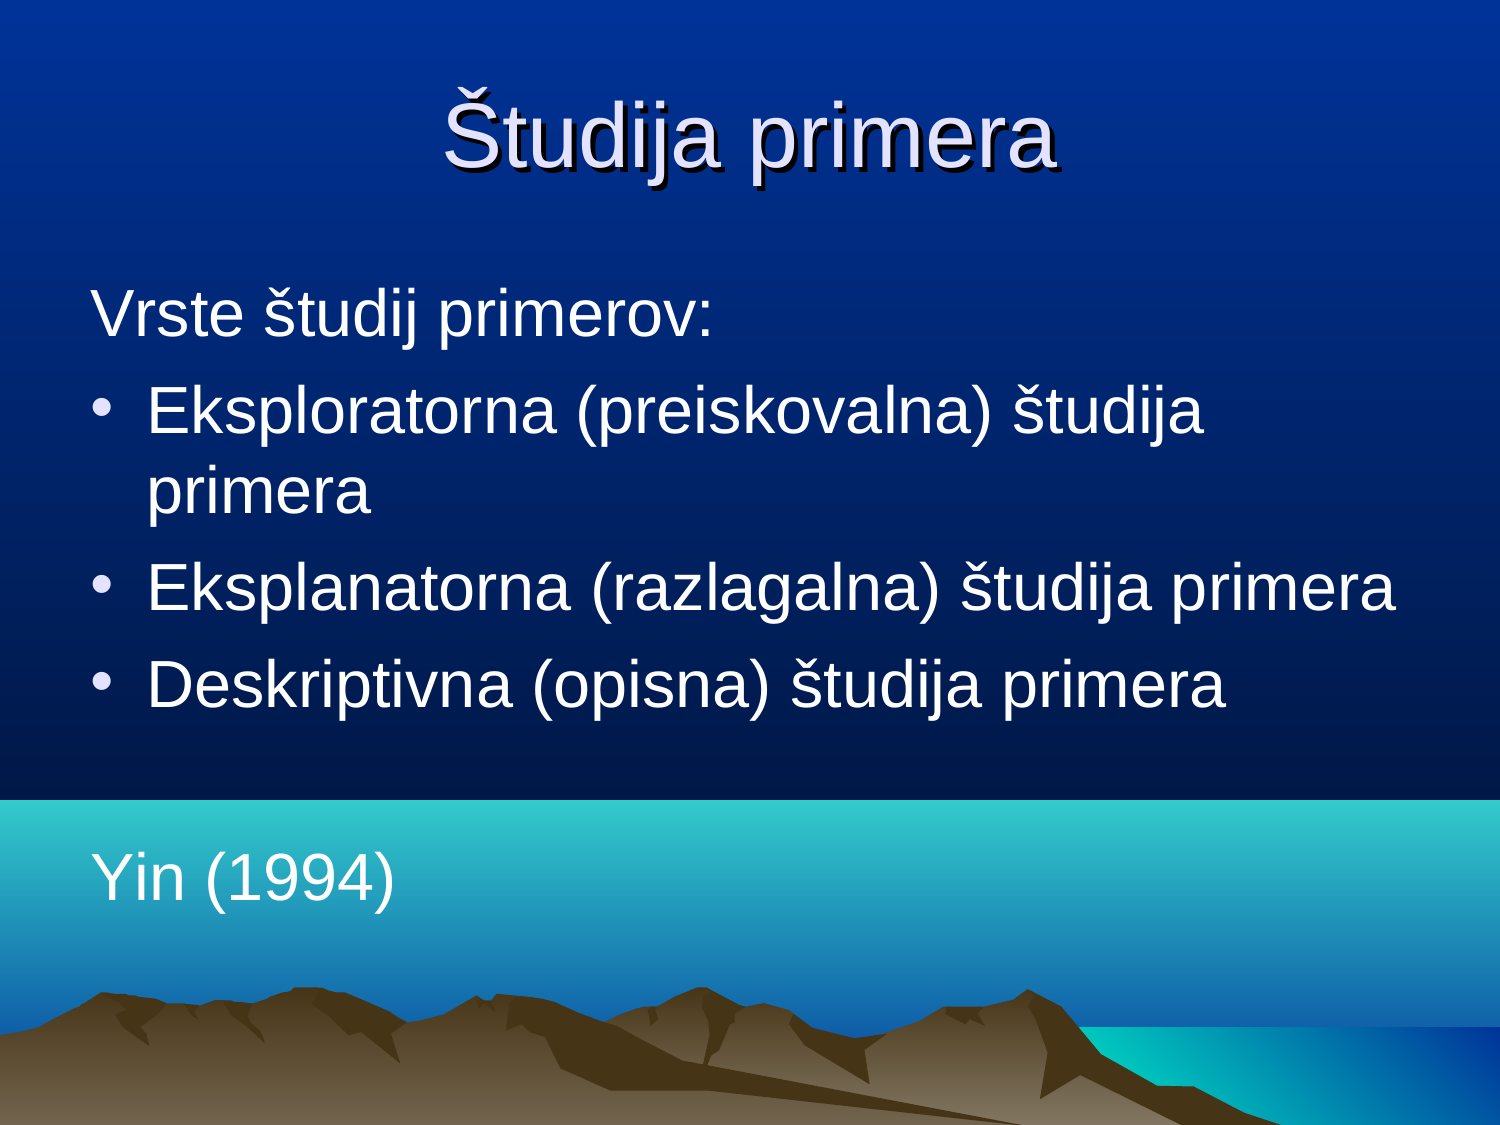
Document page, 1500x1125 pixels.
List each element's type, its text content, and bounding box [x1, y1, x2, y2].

list Vrste študij primerov: Eksploratorna (preiskovalna) študija primera Eksplanatorna (razlagalna) študija primera Deskriptivna (opisna) študija primera Yin (1994) [75, 262, 1426, 1001]
title Študija primera [75, 37, 1426, 225]
